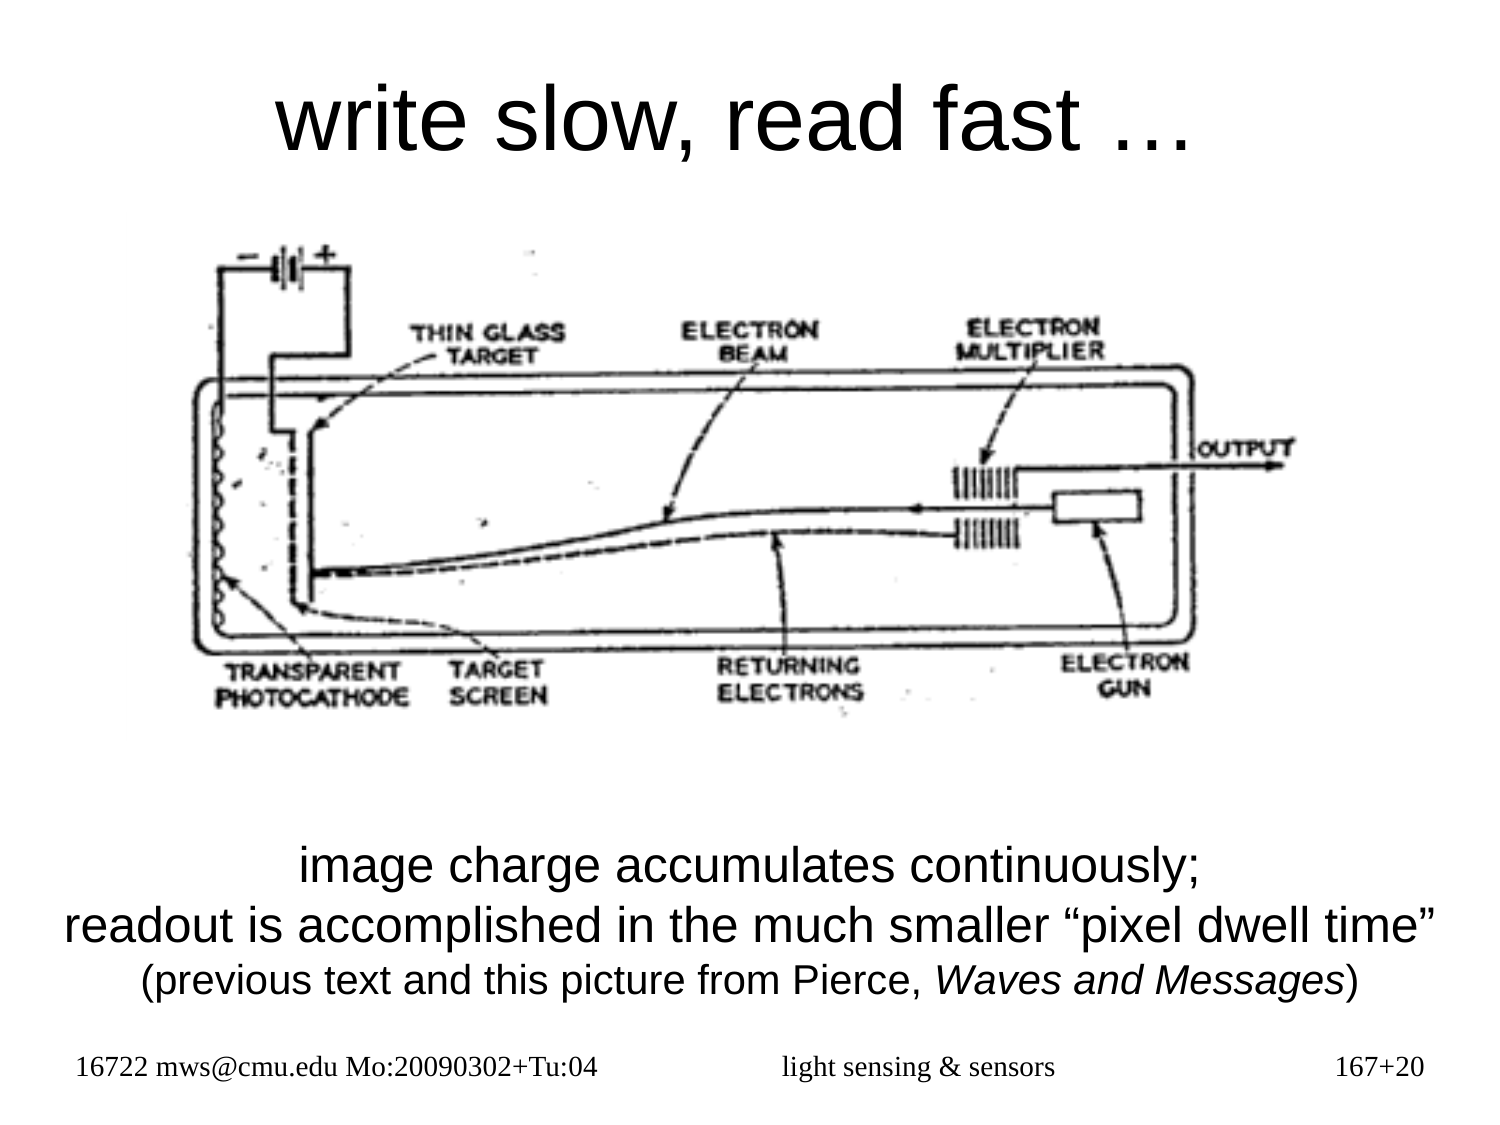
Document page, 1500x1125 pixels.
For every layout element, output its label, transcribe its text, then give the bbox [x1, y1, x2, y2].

chart [125, 212, 1351, 741]
title write slow, read fast … [99, 59, 1375, 178]
text_box image charge accumulates continuously; readout is accomplished in the much smaller “pixel dwell time” (previous text and this picture from Pierce, Waves and Messages) [37, 825, 1463, 1011]
